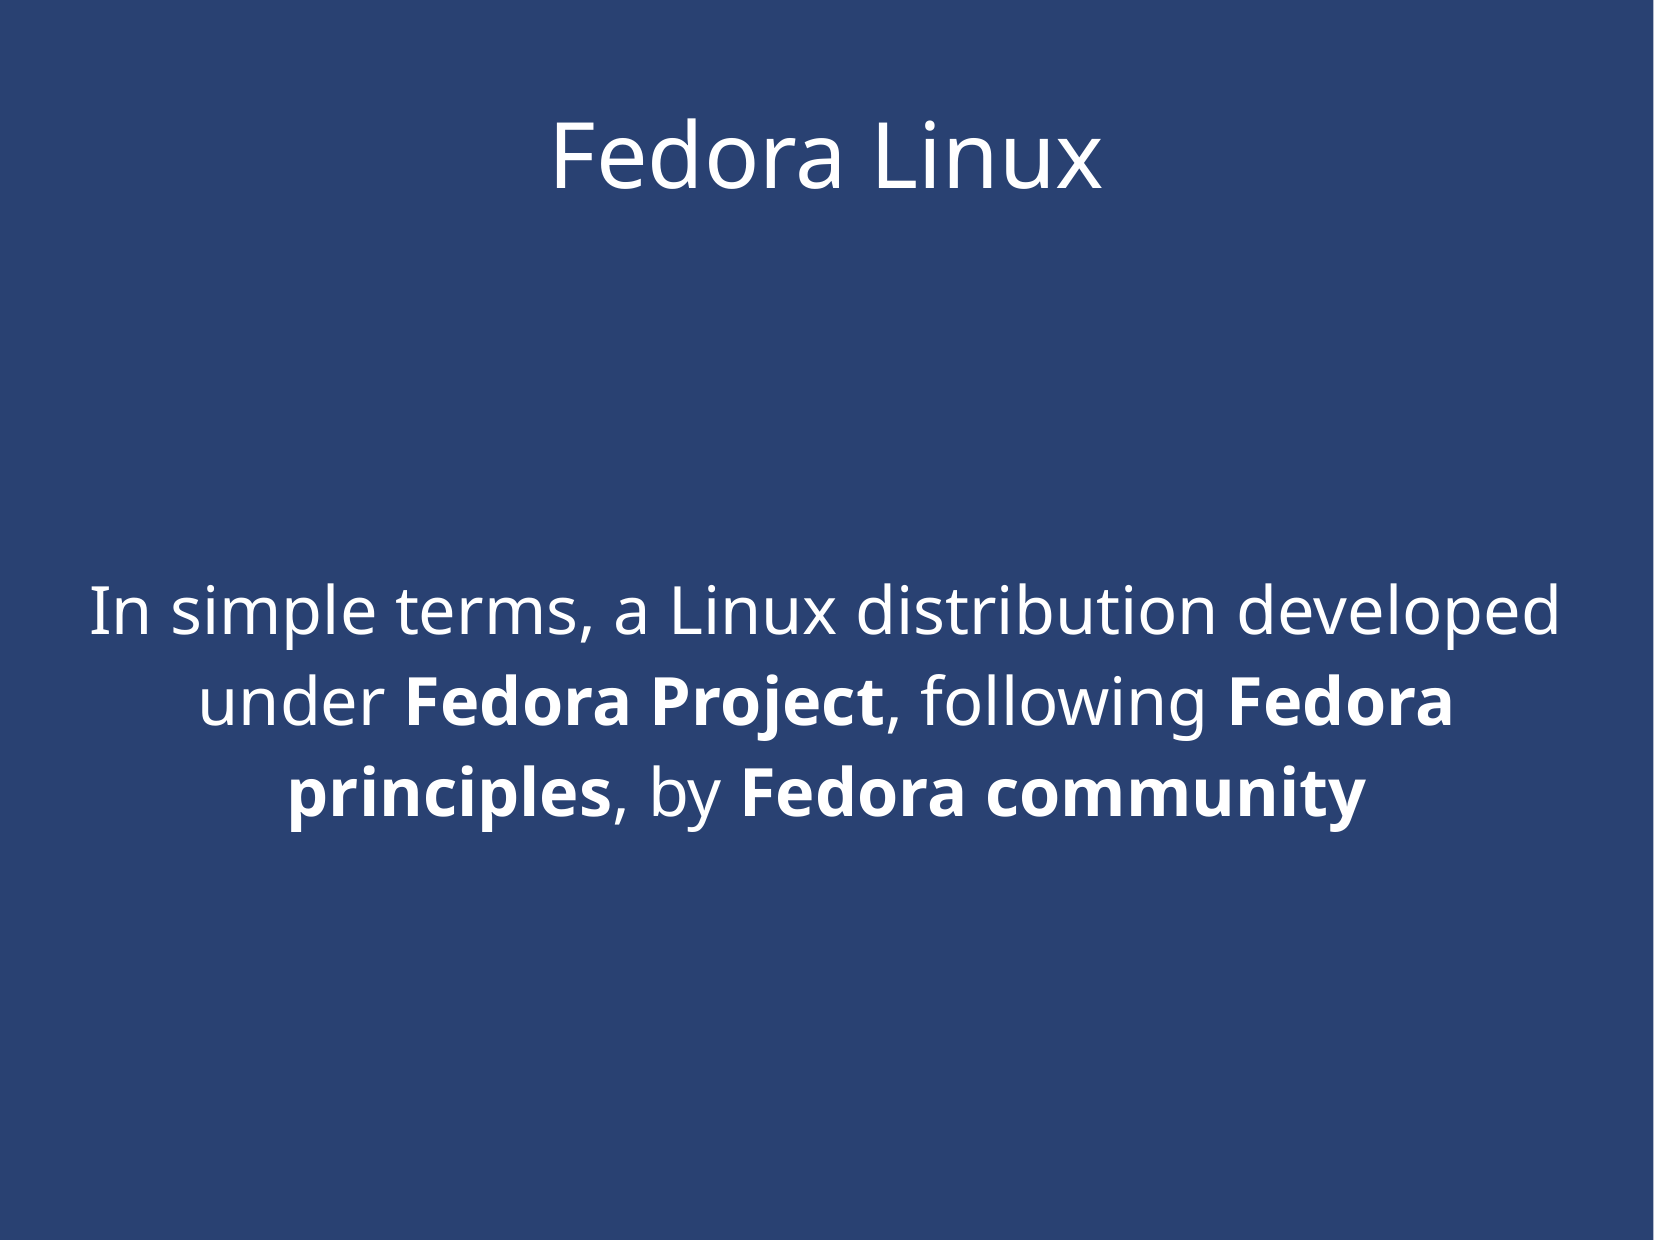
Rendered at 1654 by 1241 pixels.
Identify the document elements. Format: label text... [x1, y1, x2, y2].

title Fedora Linux [82, 49, 1571, 257]
subtitle In simple terms, a Linux distribution developed under Fedora Project, following Fedora principles, by Fedora community [82, 297, 1571, 1102]
